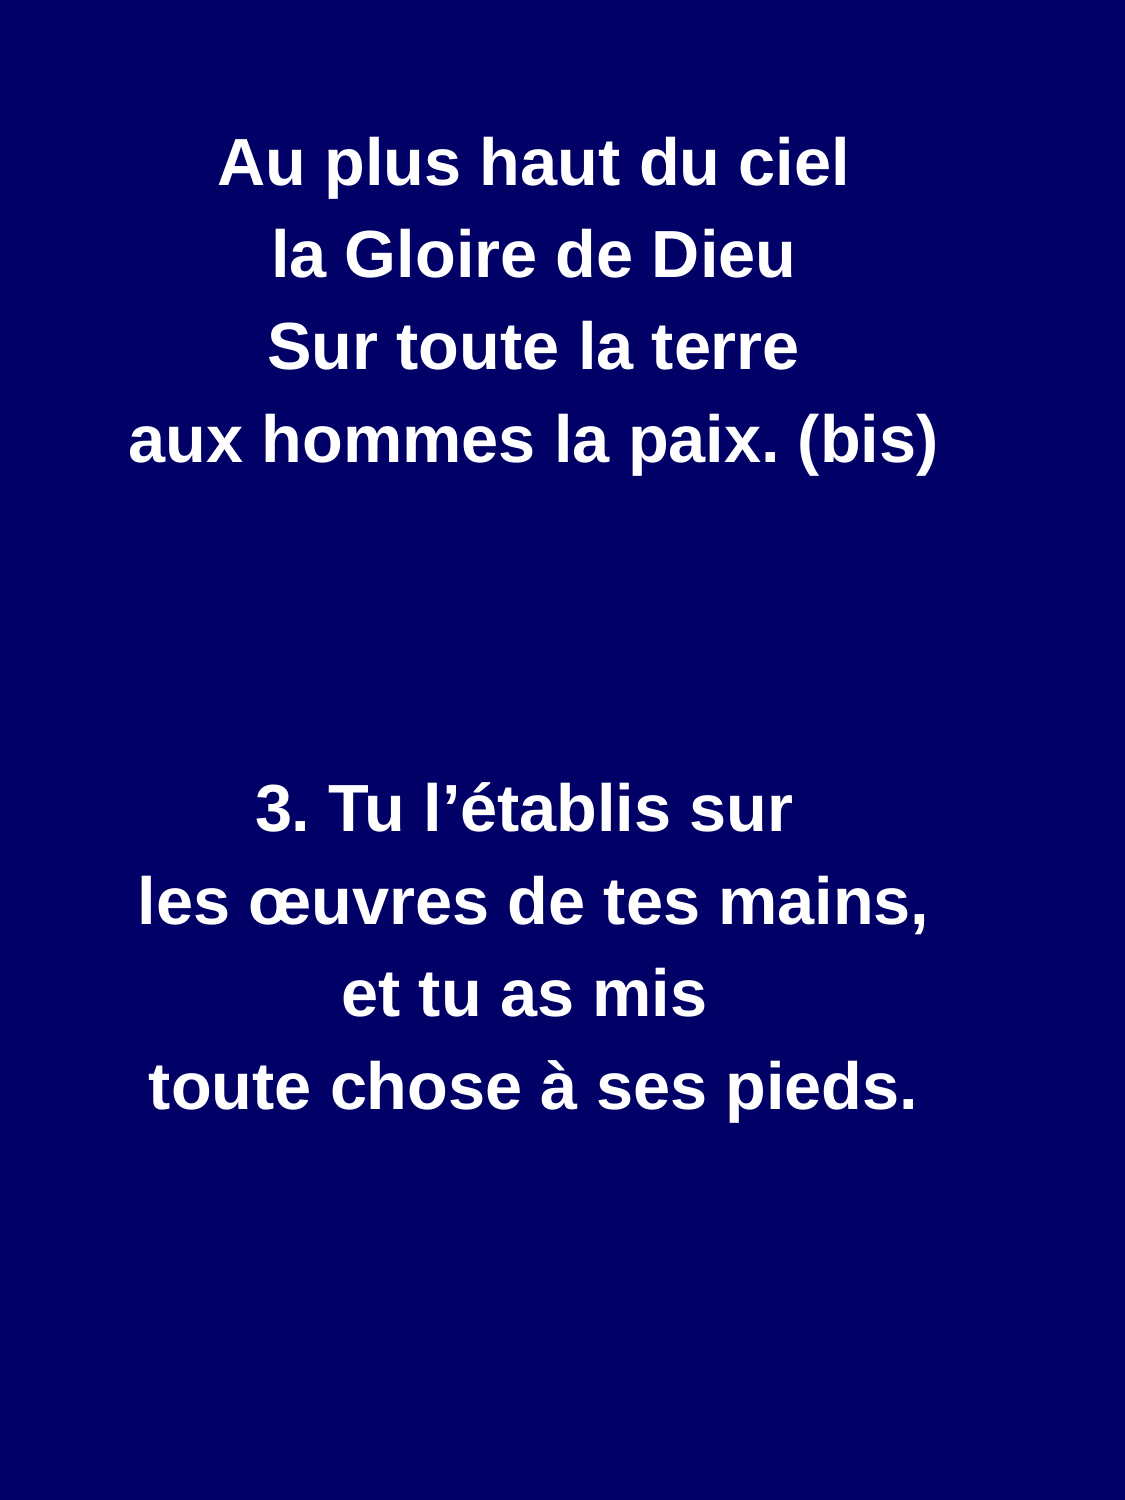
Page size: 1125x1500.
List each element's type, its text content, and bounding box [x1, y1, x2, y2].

text_box Au plus haut du ciel la Gloire de Dieu Sur toute la terre aux hommes la paix. (bis) 3. Tu l’établis sur les œuvres de tes mains, et tu as mis toute chose à ses pieds. [0, 53, 1111, 697]
